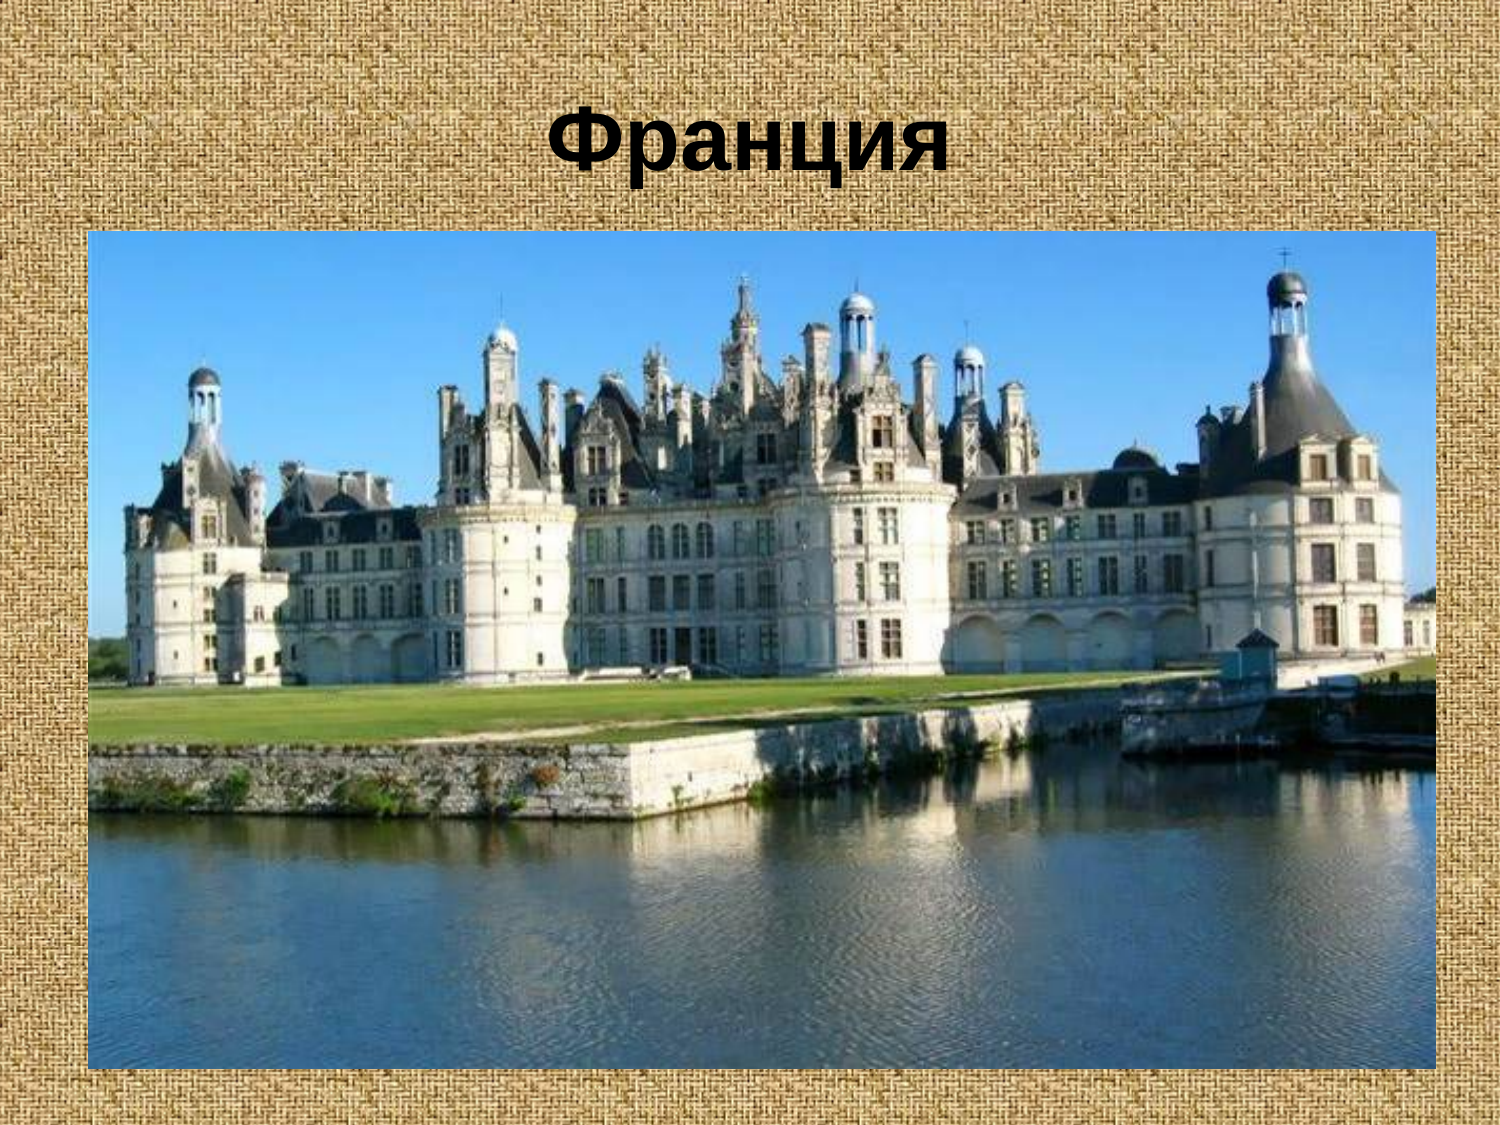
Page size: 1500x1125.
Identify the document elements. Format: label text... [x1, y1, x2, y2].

picture [0, 0, 1500, 1125]
title Франция [75, 45, 1426, 233]
text_box [88, 231, 1436, 1070]
